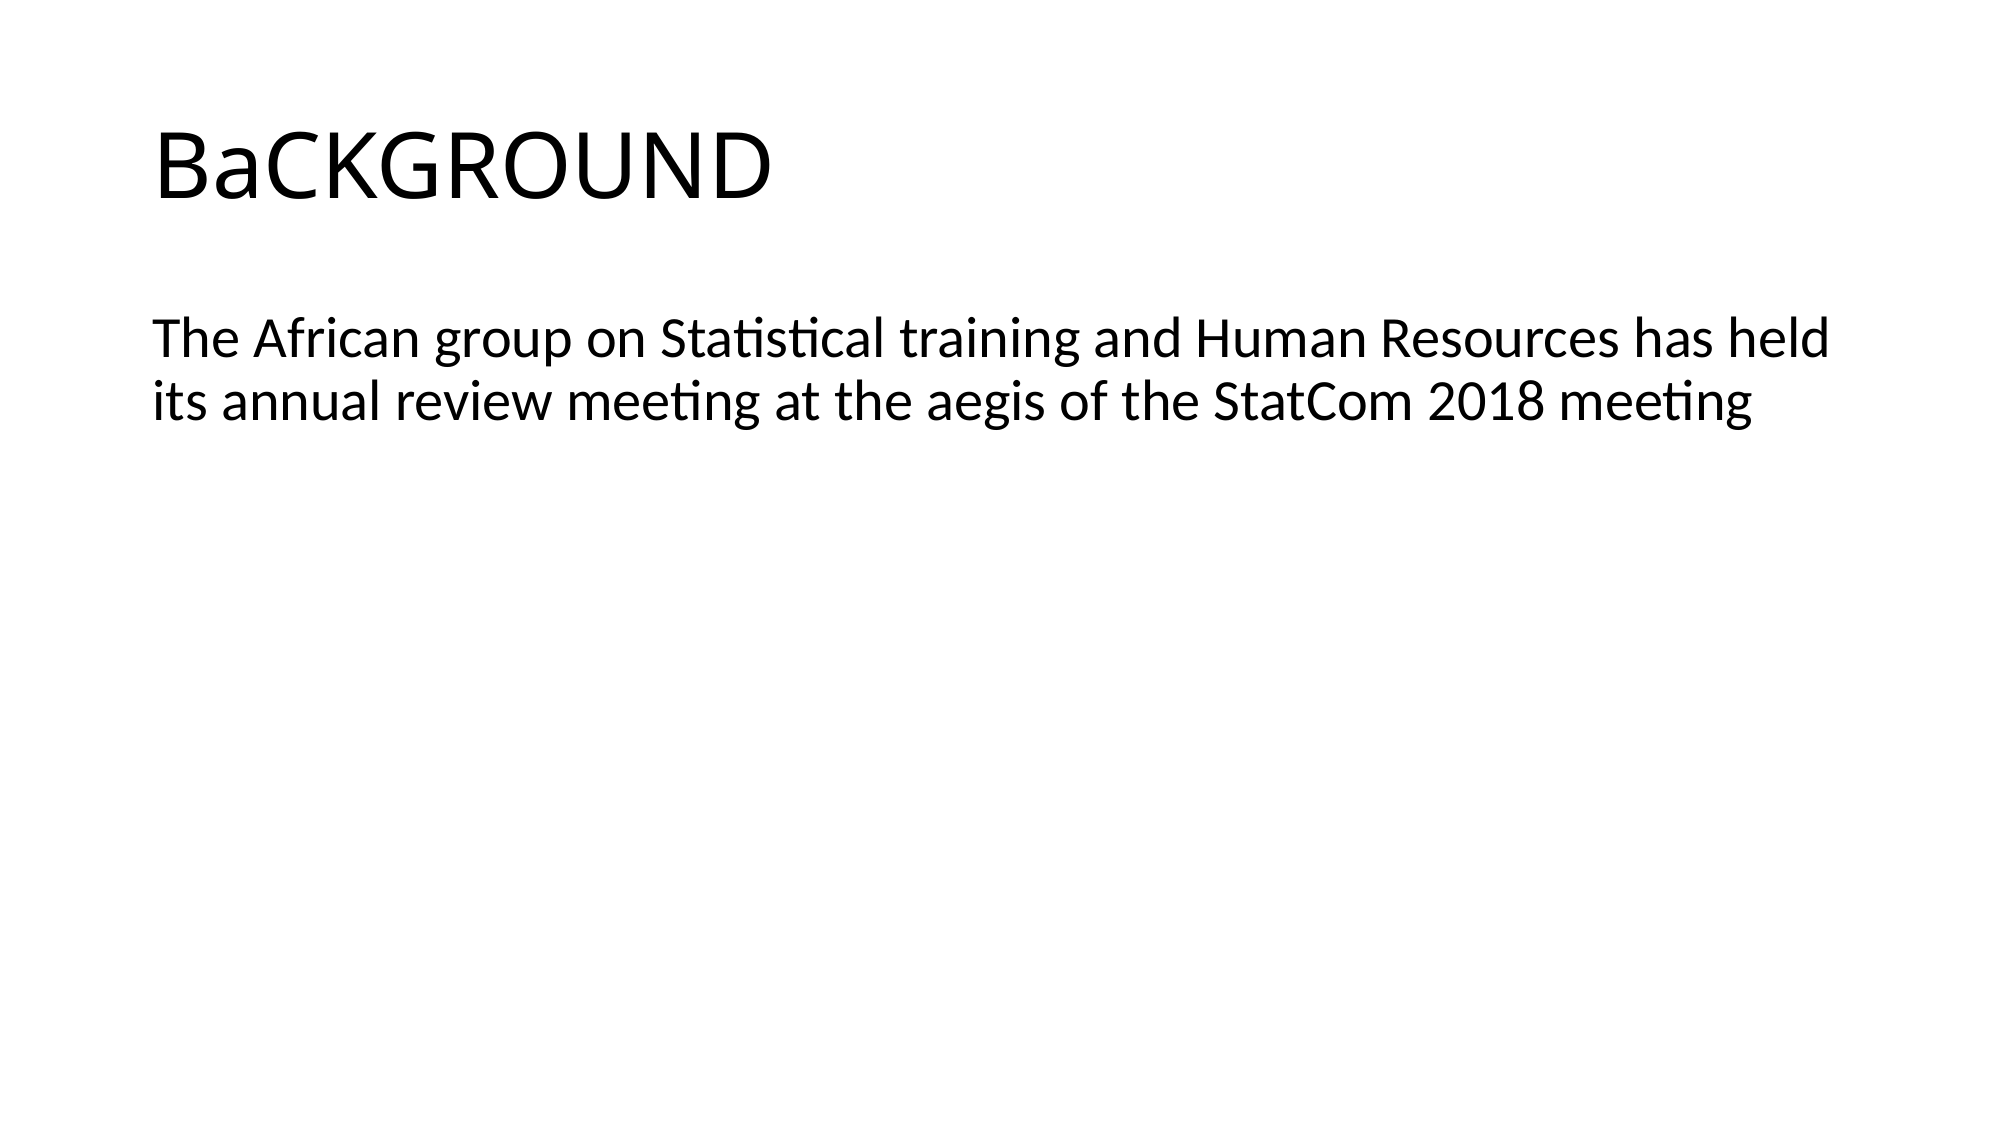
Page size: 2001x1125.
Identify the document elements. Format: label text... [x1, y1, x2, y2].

title BaCKGROUND [137, 59, 1863, 278]
list The African group on Statistical training and Human Resources has held its annual review meeting at the aegis of the StatCom 2018 meeting [137, 299, 1863, 1014]
